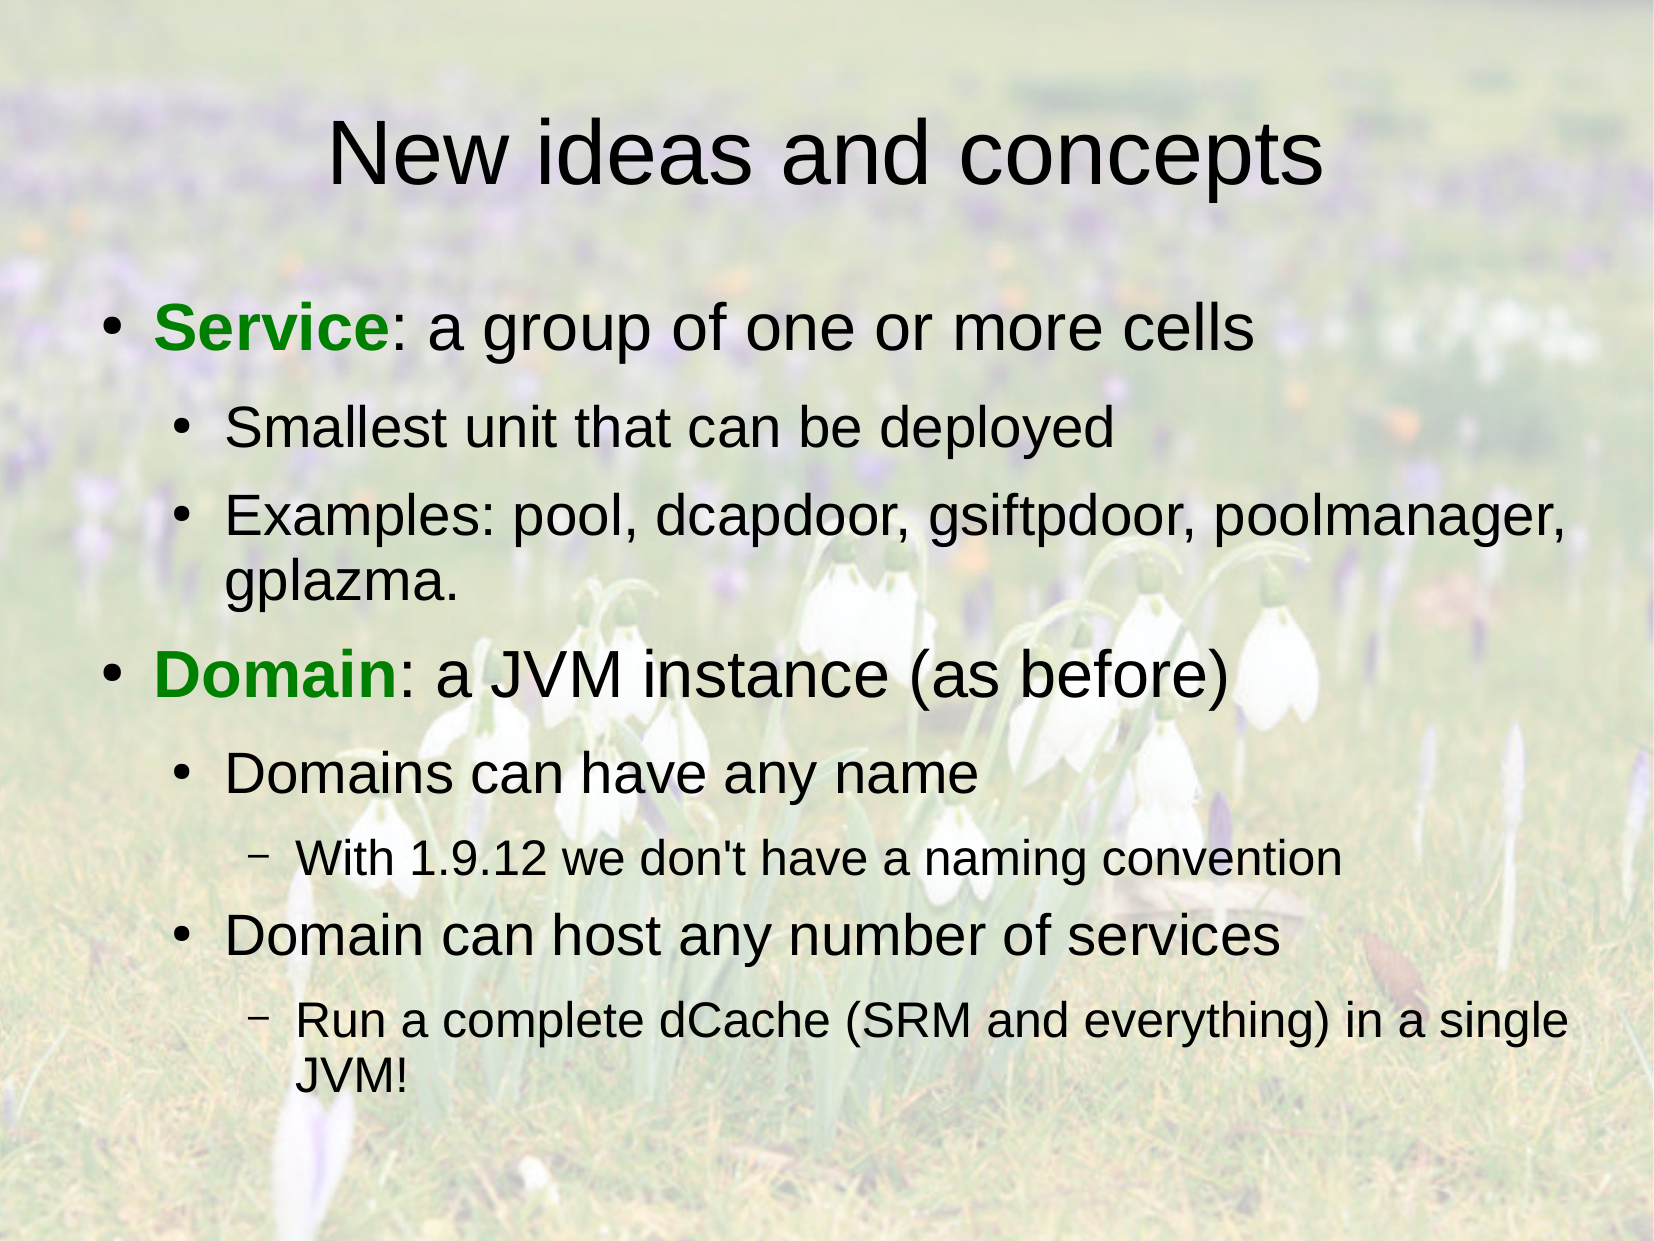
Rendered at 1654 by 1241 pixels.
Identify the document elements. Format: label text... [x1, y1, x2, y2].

picture [0, 0, 1654, 1241]
title New ideas and concepts [82, 49, 1571, 257]
list Service: a group of one or more cells Smallest unit that can be deployed Examples: pool, dcapdoor, gsiftpdoor, poolmanager, gplazma. Domain: a JVM instance (as before) Domains can have any name With 1.9.12 we don't have a naming convention Domain can host any number of services Run a complete dCache (SRM and everything) in a single JVM! [82, 290, 1571, 1109]
